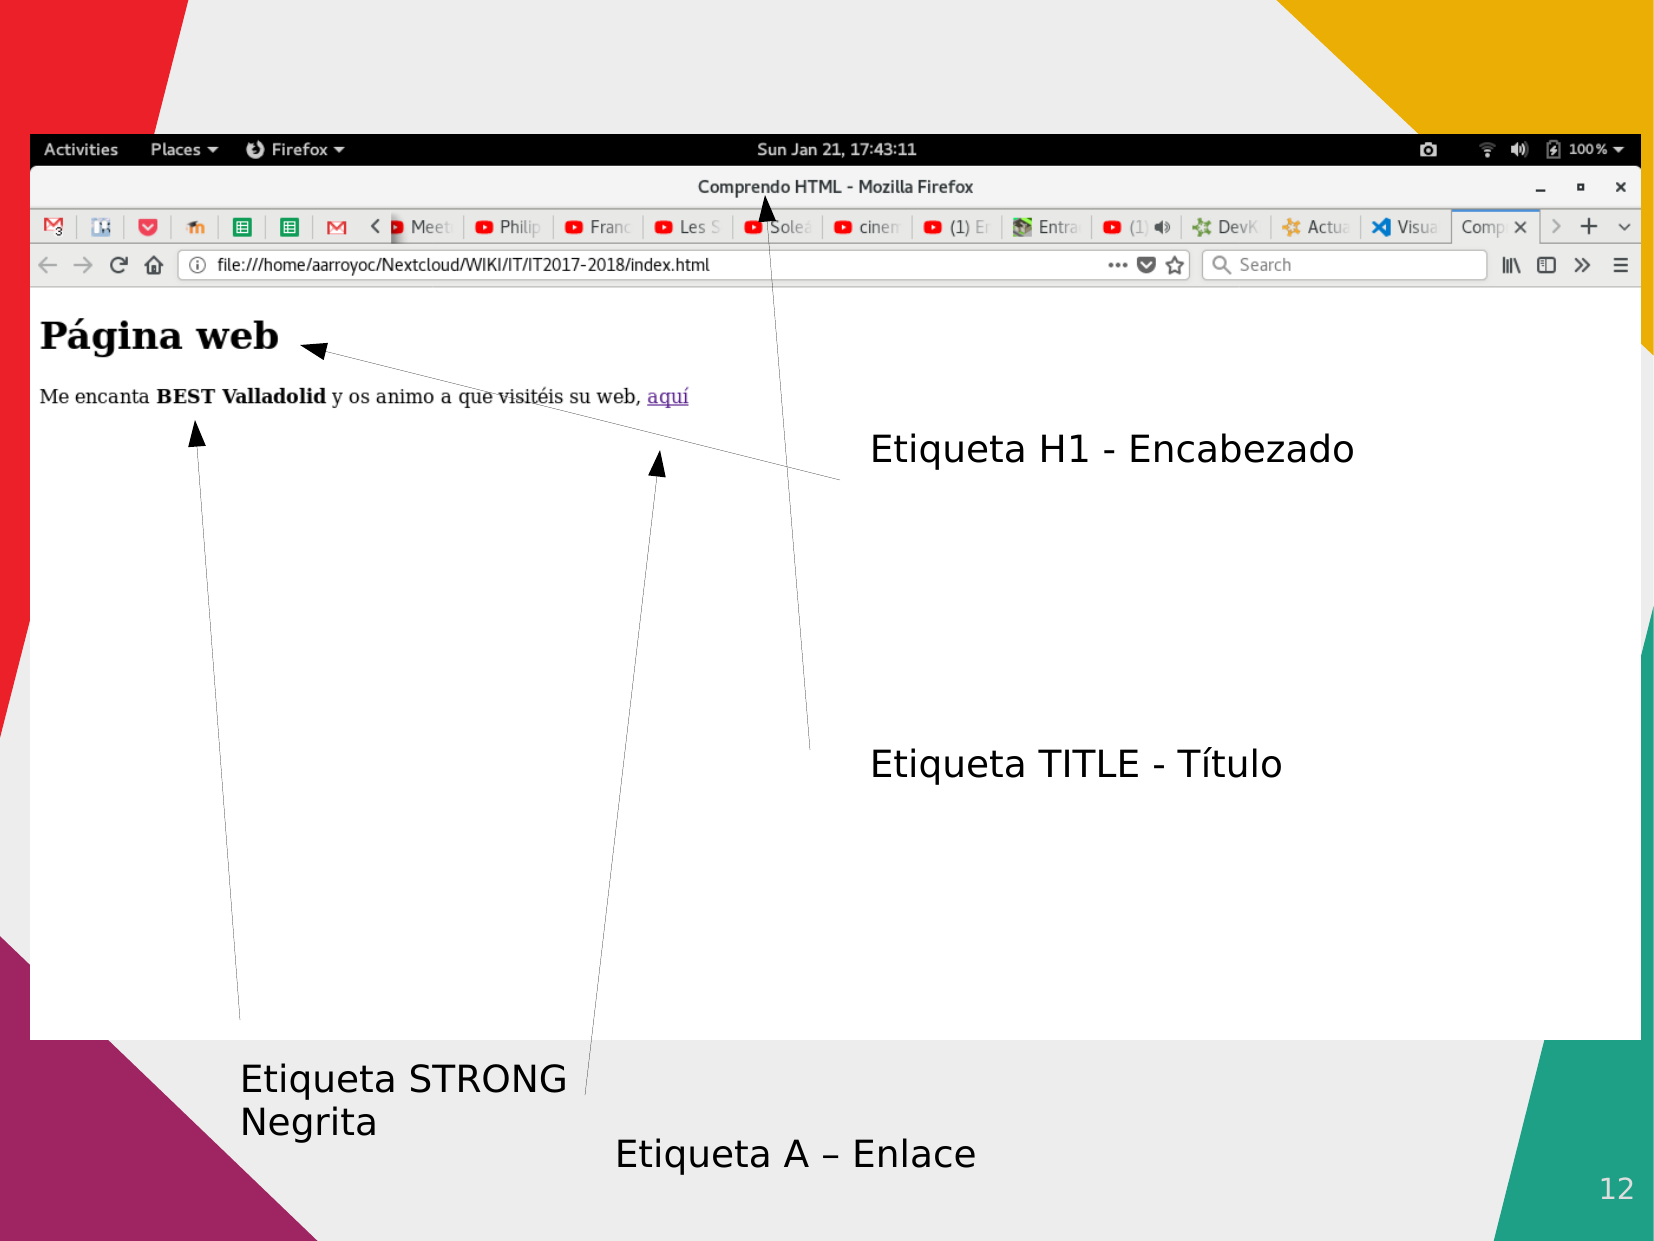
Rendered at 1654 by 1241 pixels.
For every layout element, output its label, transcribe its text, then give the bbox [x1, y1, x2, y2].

text_box Etiqueta H1 - Encabezado [855, 420, 1546, 479]
text_box Etiqueta TITLE - Título [855, 735, 1426, 794]
picture [30, 134, 1641, 1040]
text_box Etiqueta A – Enlace [631, 1125, 992, 1184]
text_box Etiqueta STRONG Negrita [225, 1050, 631, 1241]
